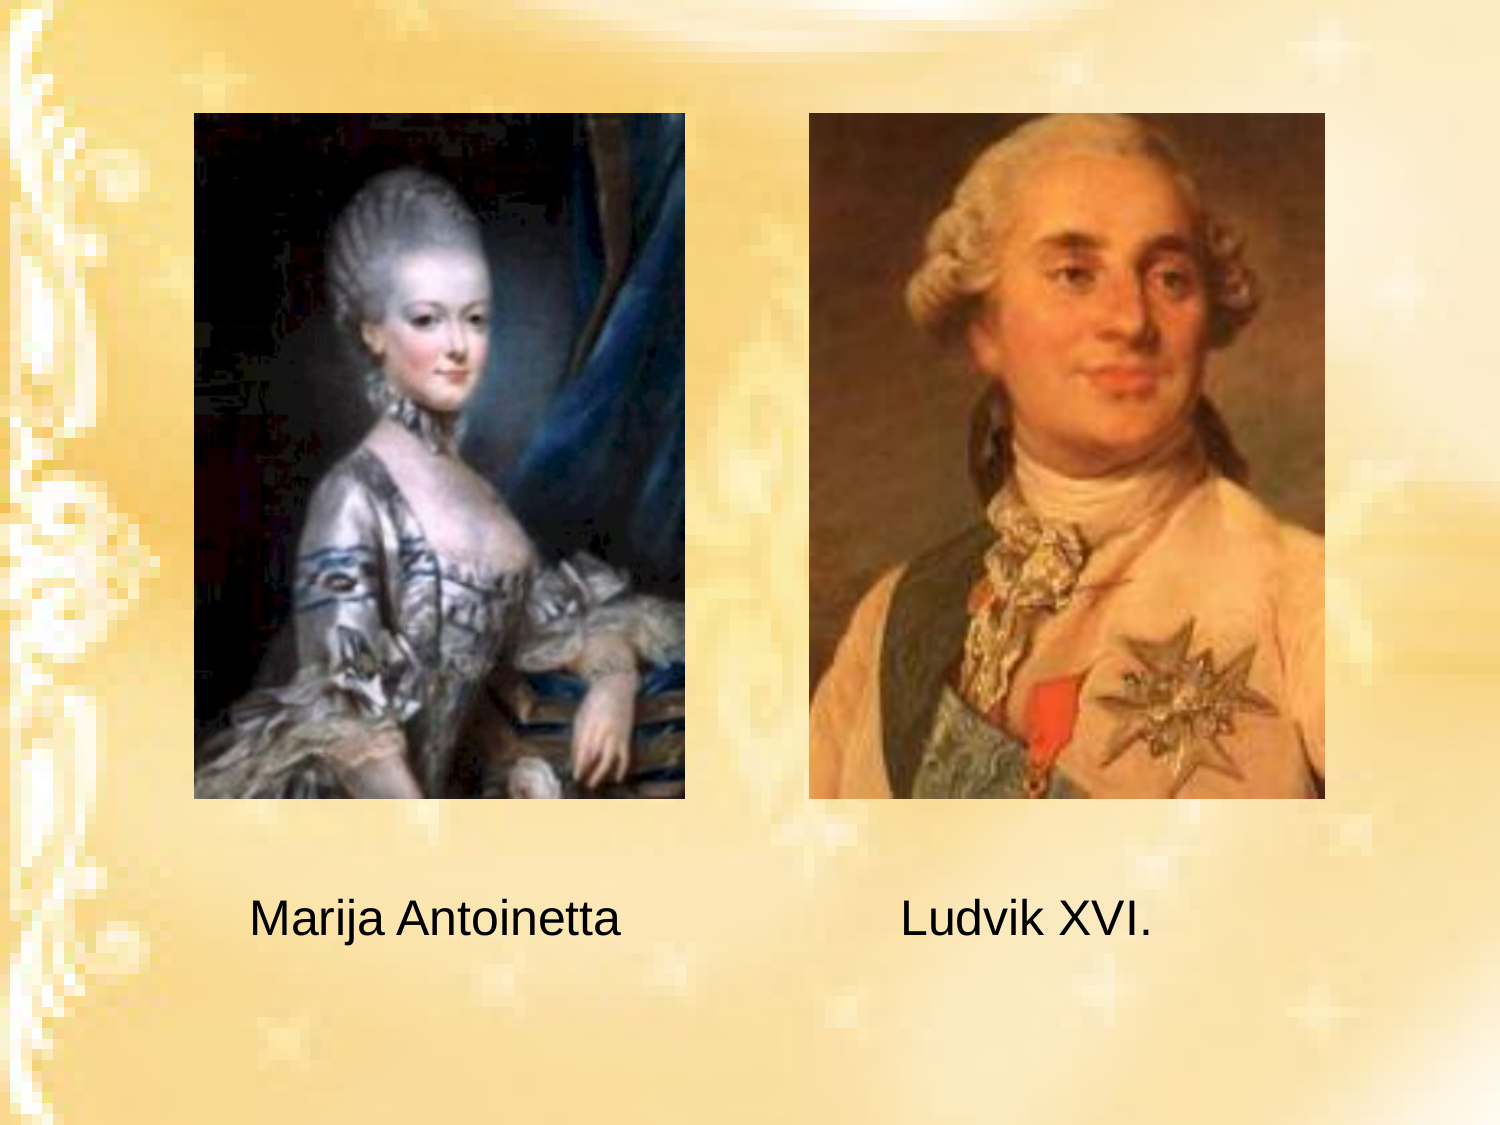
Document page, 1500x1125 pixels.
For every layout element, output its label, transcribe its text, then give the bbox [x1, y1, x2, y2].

list Marija Antoinetta Ludvik XVI. [206, 869, 1425, 1005]
picture [0, 0, 1500, 1125]
